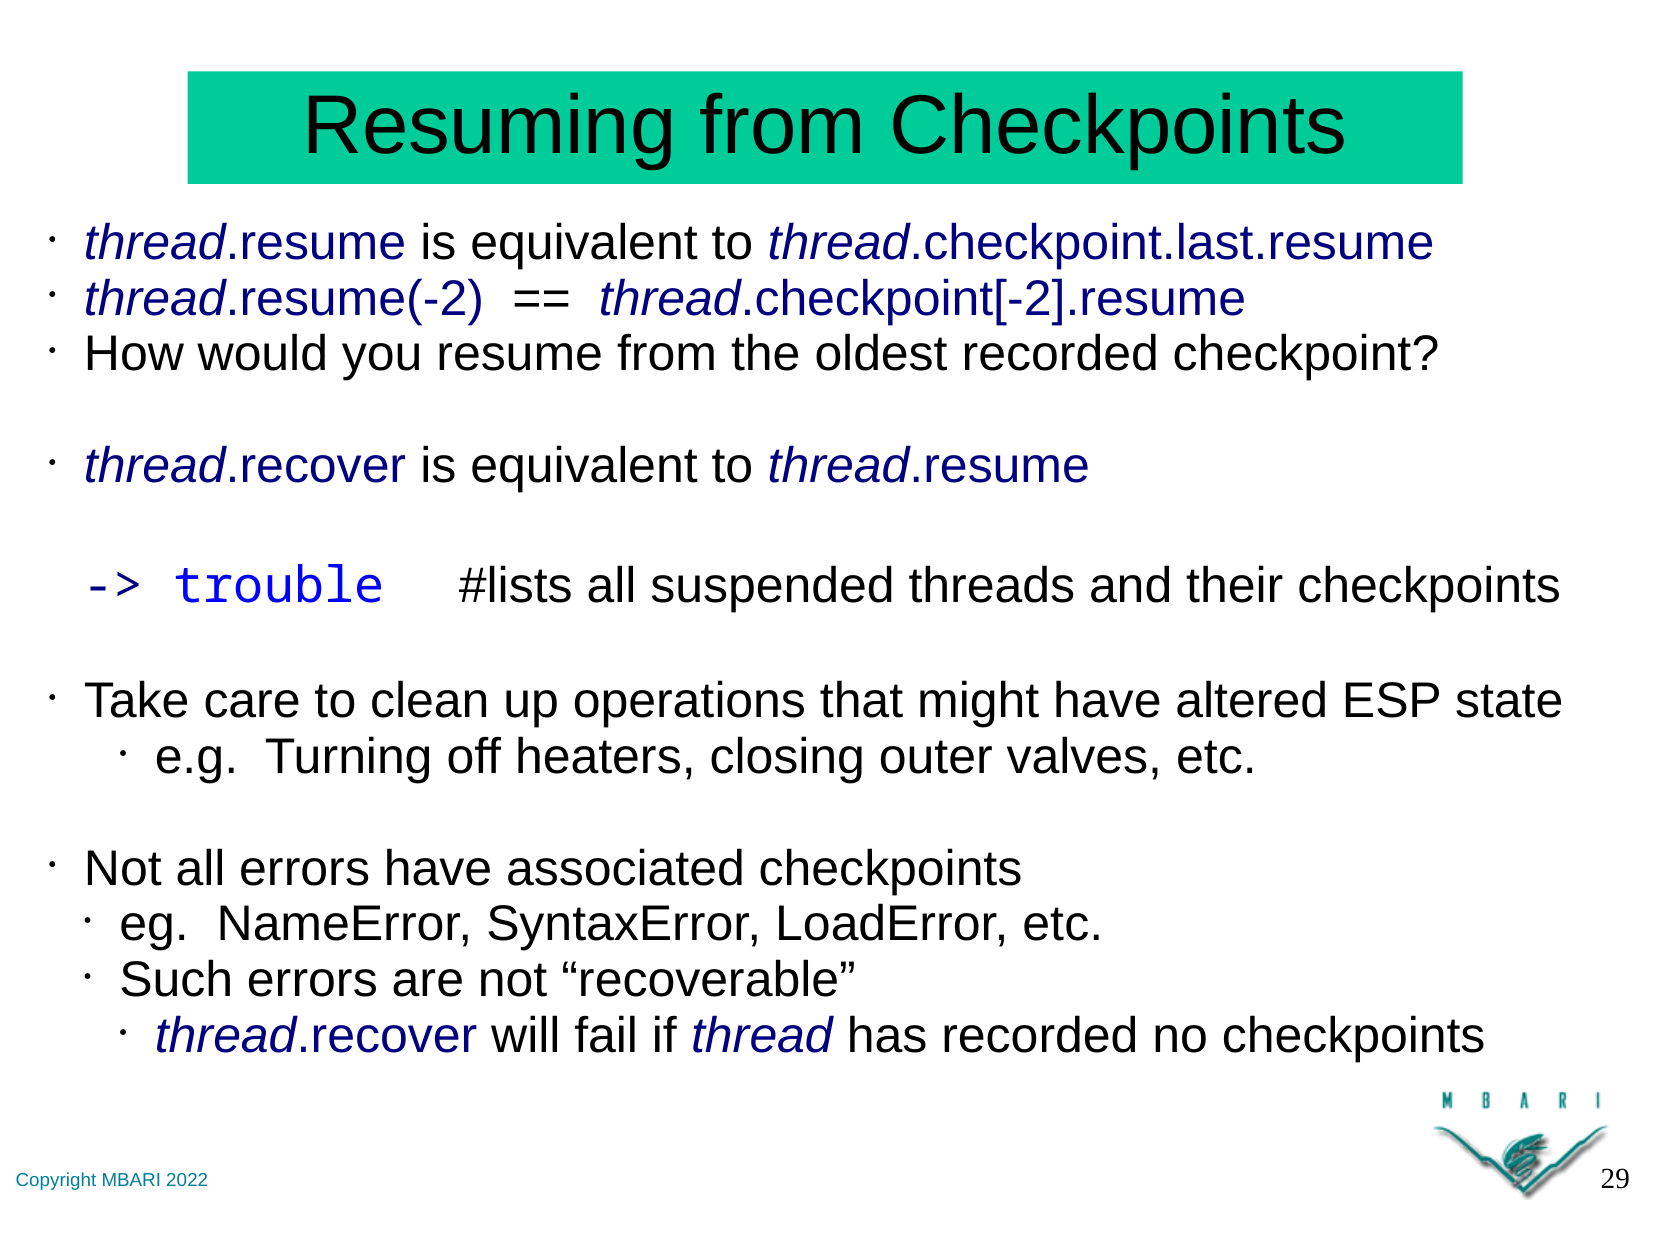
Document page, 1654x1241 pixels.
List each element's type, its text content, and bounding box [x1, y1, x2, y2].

text_box thread.resume is equivalent to thread.checkpoint.last.resume thread.resume(-2) == thread.checkpoint[-2].resume How would you resume from the oldest recorded checkpoint? thread.recover is equivalent to thread.resume -> trouble #lists all suspended threads and their checkpoints Take care to clean up operations that might have altered ESP state e.g. Turning off heaters, closing outer valves, etc. Not all errors have associated checkpoints eg. NameError, SyntaxError, LoadError, etc. Such errors are not “recoverable” thread.recover will fail if thread has recorded no checkpoints [0, 206, 1654, 1241]
text_box Resuming from Checkpoints [187, 71, 1463, 184]
